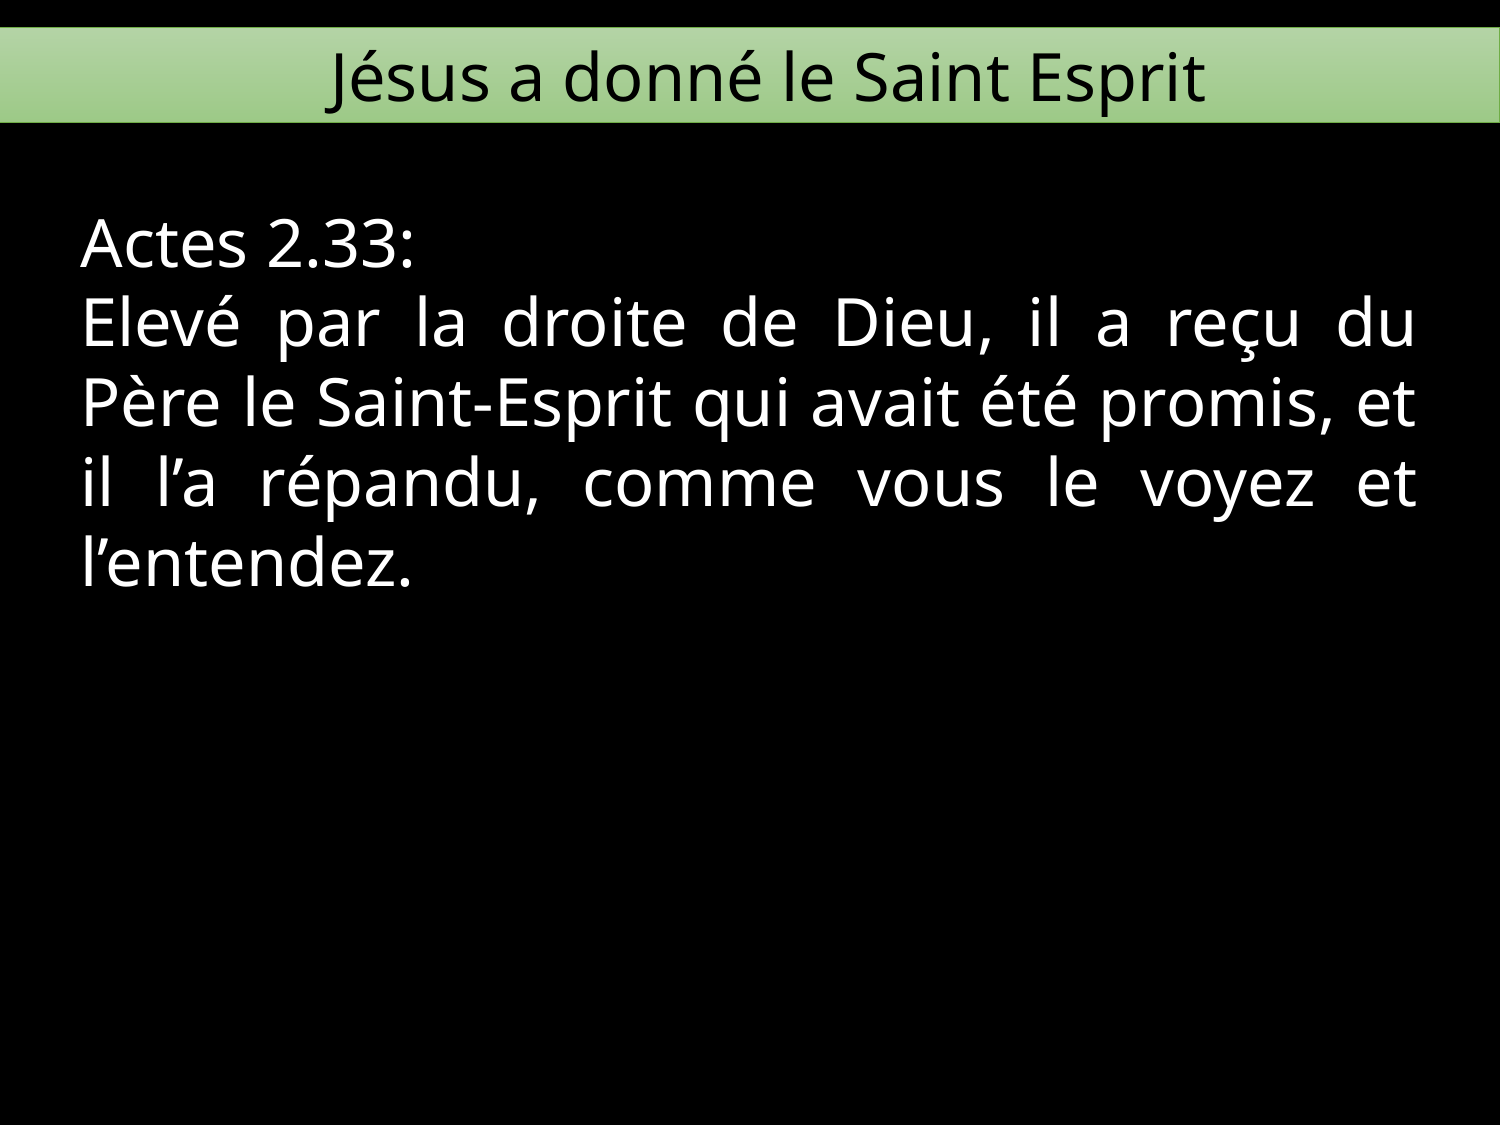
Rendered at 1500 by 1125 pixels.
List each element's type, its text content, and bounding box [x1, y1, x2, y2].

text_box Actes 2.33: Elevé par la droite de Dieu, il a reçu du Père le Saint-Esprit qui avait été promis, et il l’a répandu, comme vous le voyez et l’entendez. [65, 192, 1434, 608]
text_box Jésus a donné le Saint Esprit [0, 27, 1500, 123]
